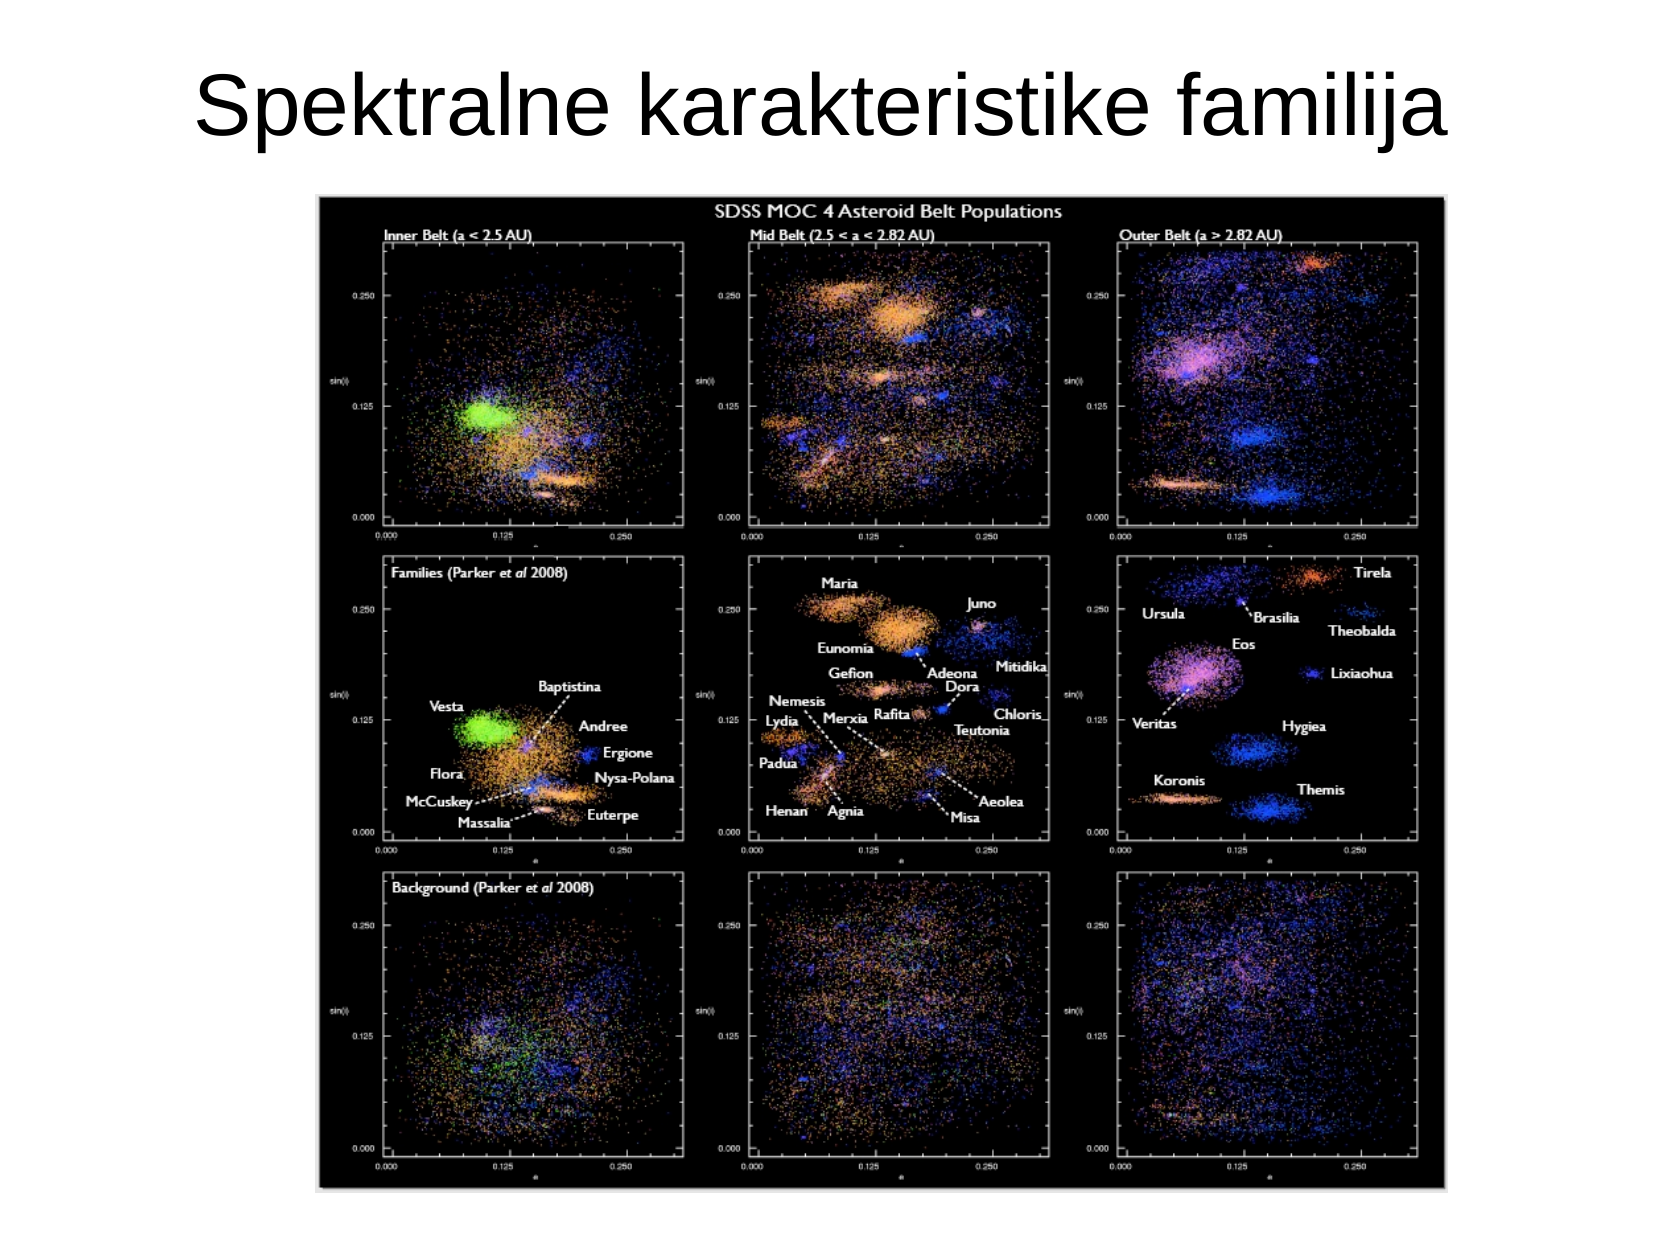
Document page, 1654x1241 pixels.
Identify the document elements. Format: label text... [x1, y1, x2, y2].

title Spektralne karakteristike familija [77, 32, 1566, 178]
picture [315, 194, 1448, 1193]
